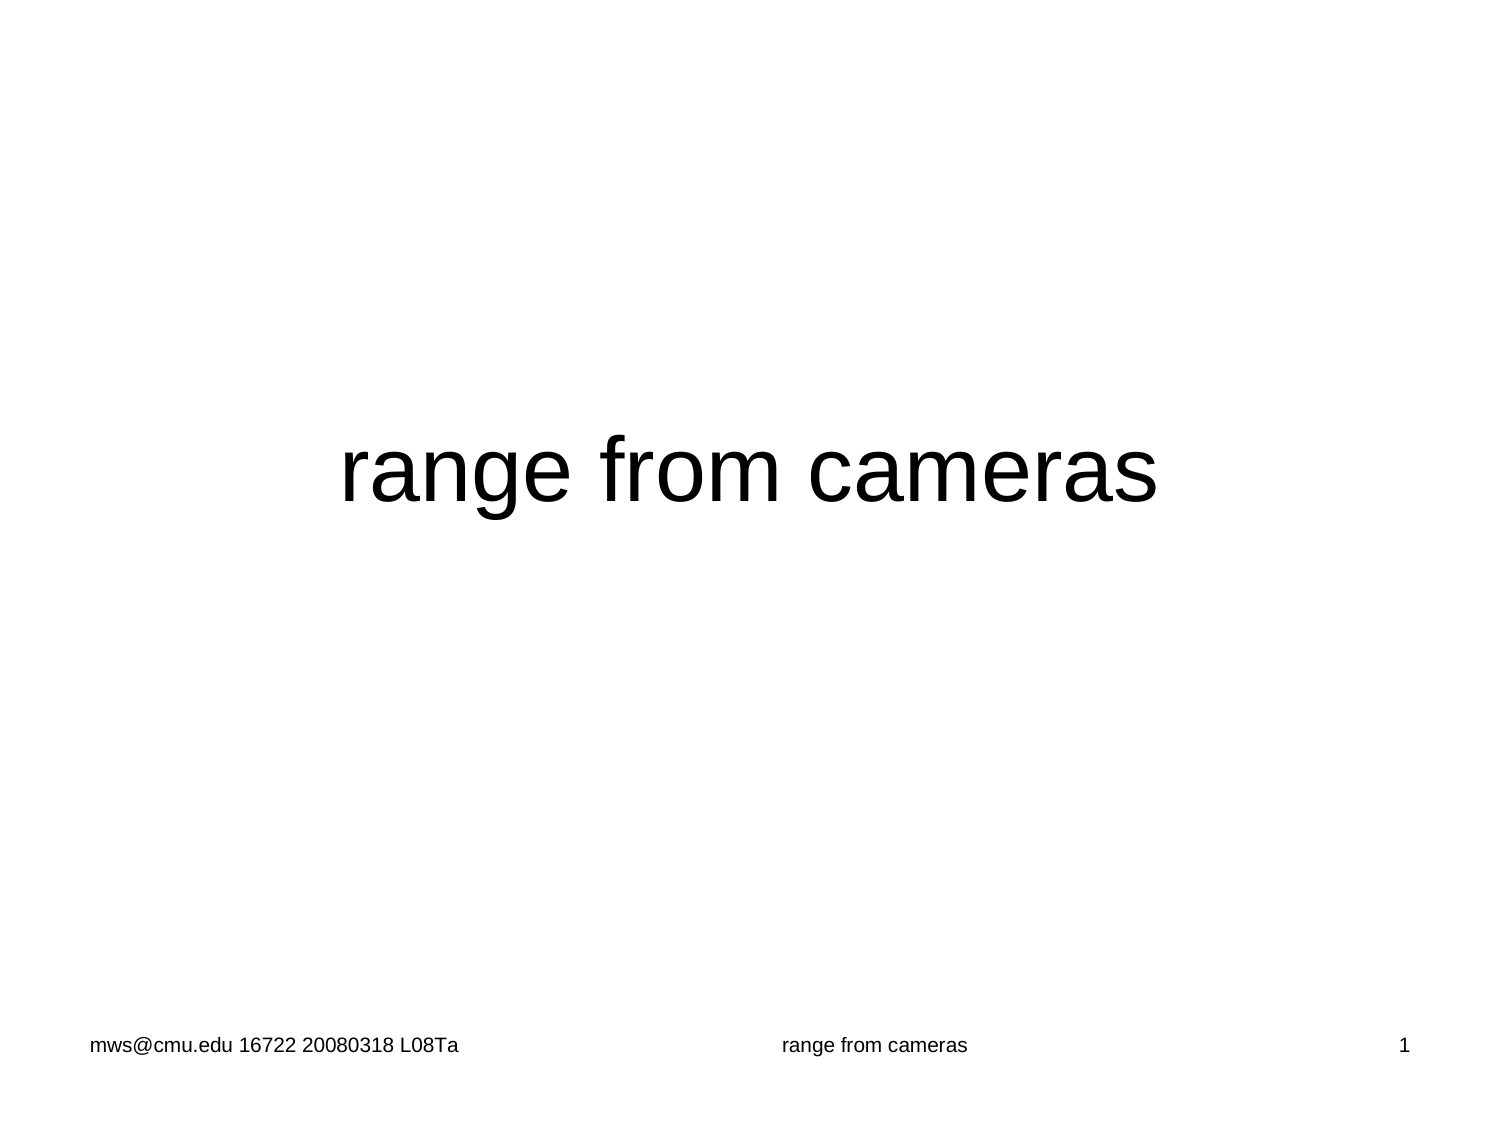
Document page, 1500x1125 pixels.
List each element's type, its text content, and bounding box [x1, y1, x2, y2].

text_box mws@cmu.edu 16722 20080318 L08Ta [74, 1024, 563, 1103]
text_box range from cameras [599, 1024, 1150, 1103]
title range from cameras [112, 349, 1388, 591]
text_box 11 [1187, 1024, 1426, 1103]
